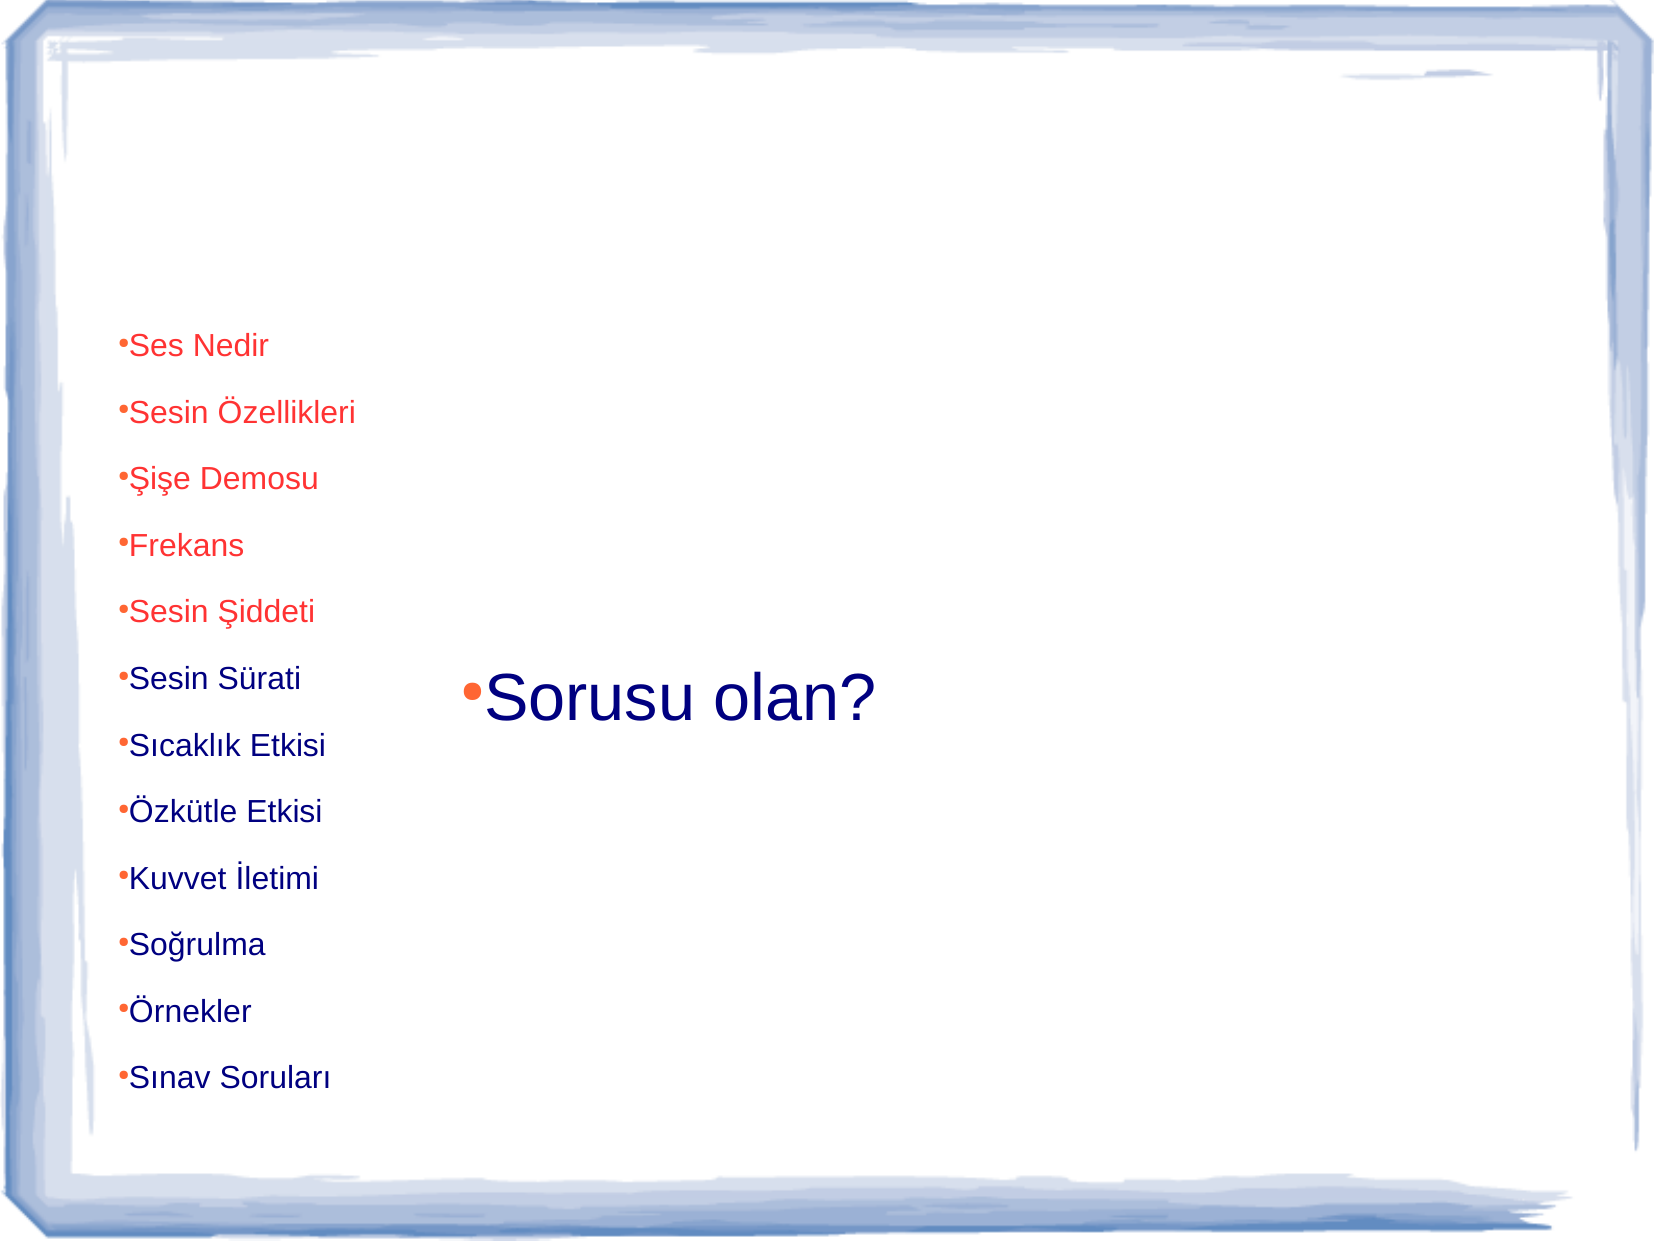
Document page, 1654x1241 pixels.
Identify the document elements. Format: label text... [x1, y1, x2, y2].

list Sorusu olan? [460, 324, 1572, 1004]
list Ses Nedir Sesin Özellikleri Şişe Demosu Frekans Sesin Şiddeti Sesin Sürati Sıcaklık Etkisi Özkütle Etkisi Kuvvet İletimi Soğrulma Örnekler Sınav Soruları [118, 324, 438, 1097]
